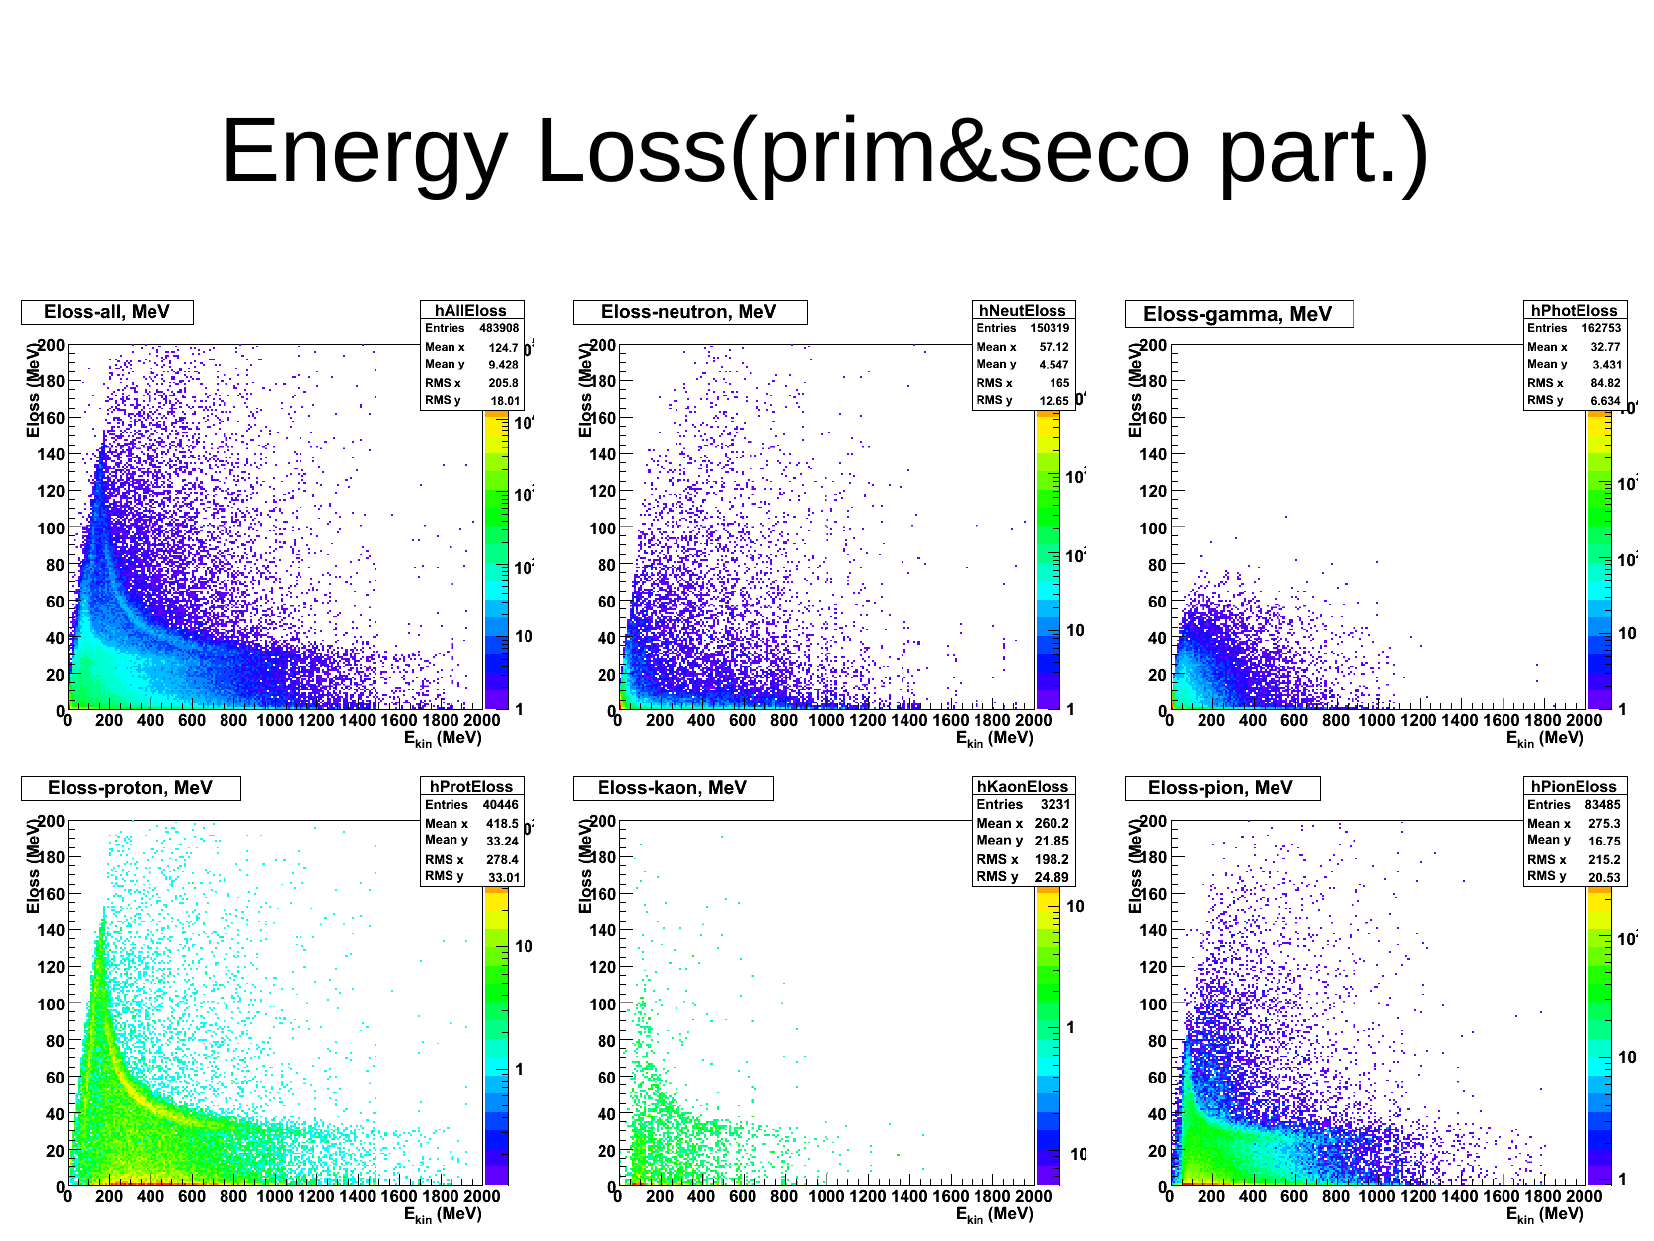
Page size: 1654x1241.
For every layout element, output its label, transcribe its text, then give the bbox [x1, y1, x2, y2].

title Energy Loss(prim&seco part.) [82, 56, 1571, 249]
picture [0, 289, 1654, 1241]
